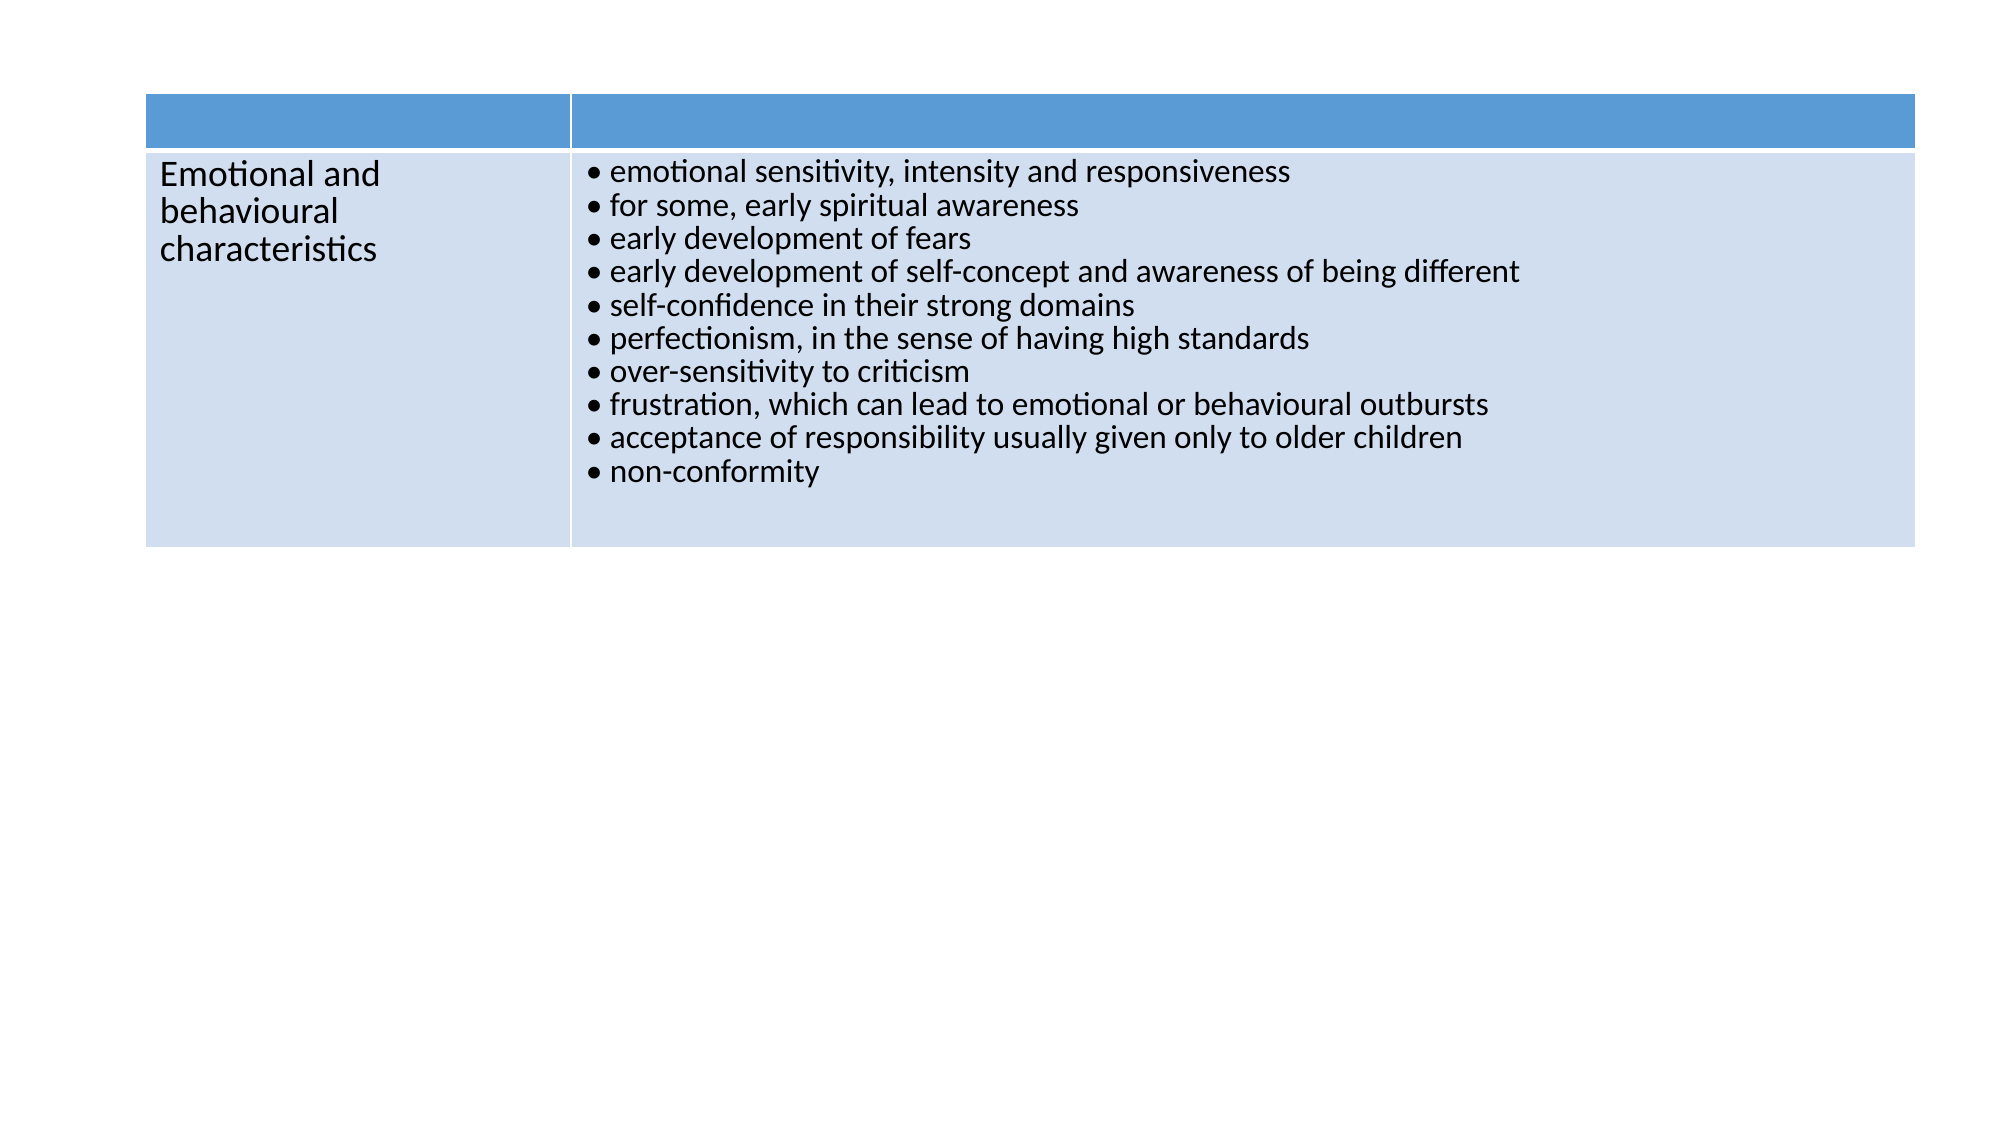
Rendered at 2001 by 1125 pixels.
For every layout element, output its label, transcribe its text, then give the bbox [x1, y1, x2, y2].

table_cell • emotional sensitivity, intensity and responsiveness • for some, early spiritual awareness • early development of fears • early development of self-concept and awareness of being different • self-confidence in their strong domains • perfectionism, in the sense of having high standards • over-sensitivity to criticism • frustration, which can lead to emotional or behavioural outbursts • acceptance of responsibility usually given only to older children • non-conformity [572, 153, 1915, 547]
table_cell Emotional and behavioural characteristics [146, 153, 570, 547]
table_header [146, 94, 570, 148]
table_header [572, 94, 1915, 148]
